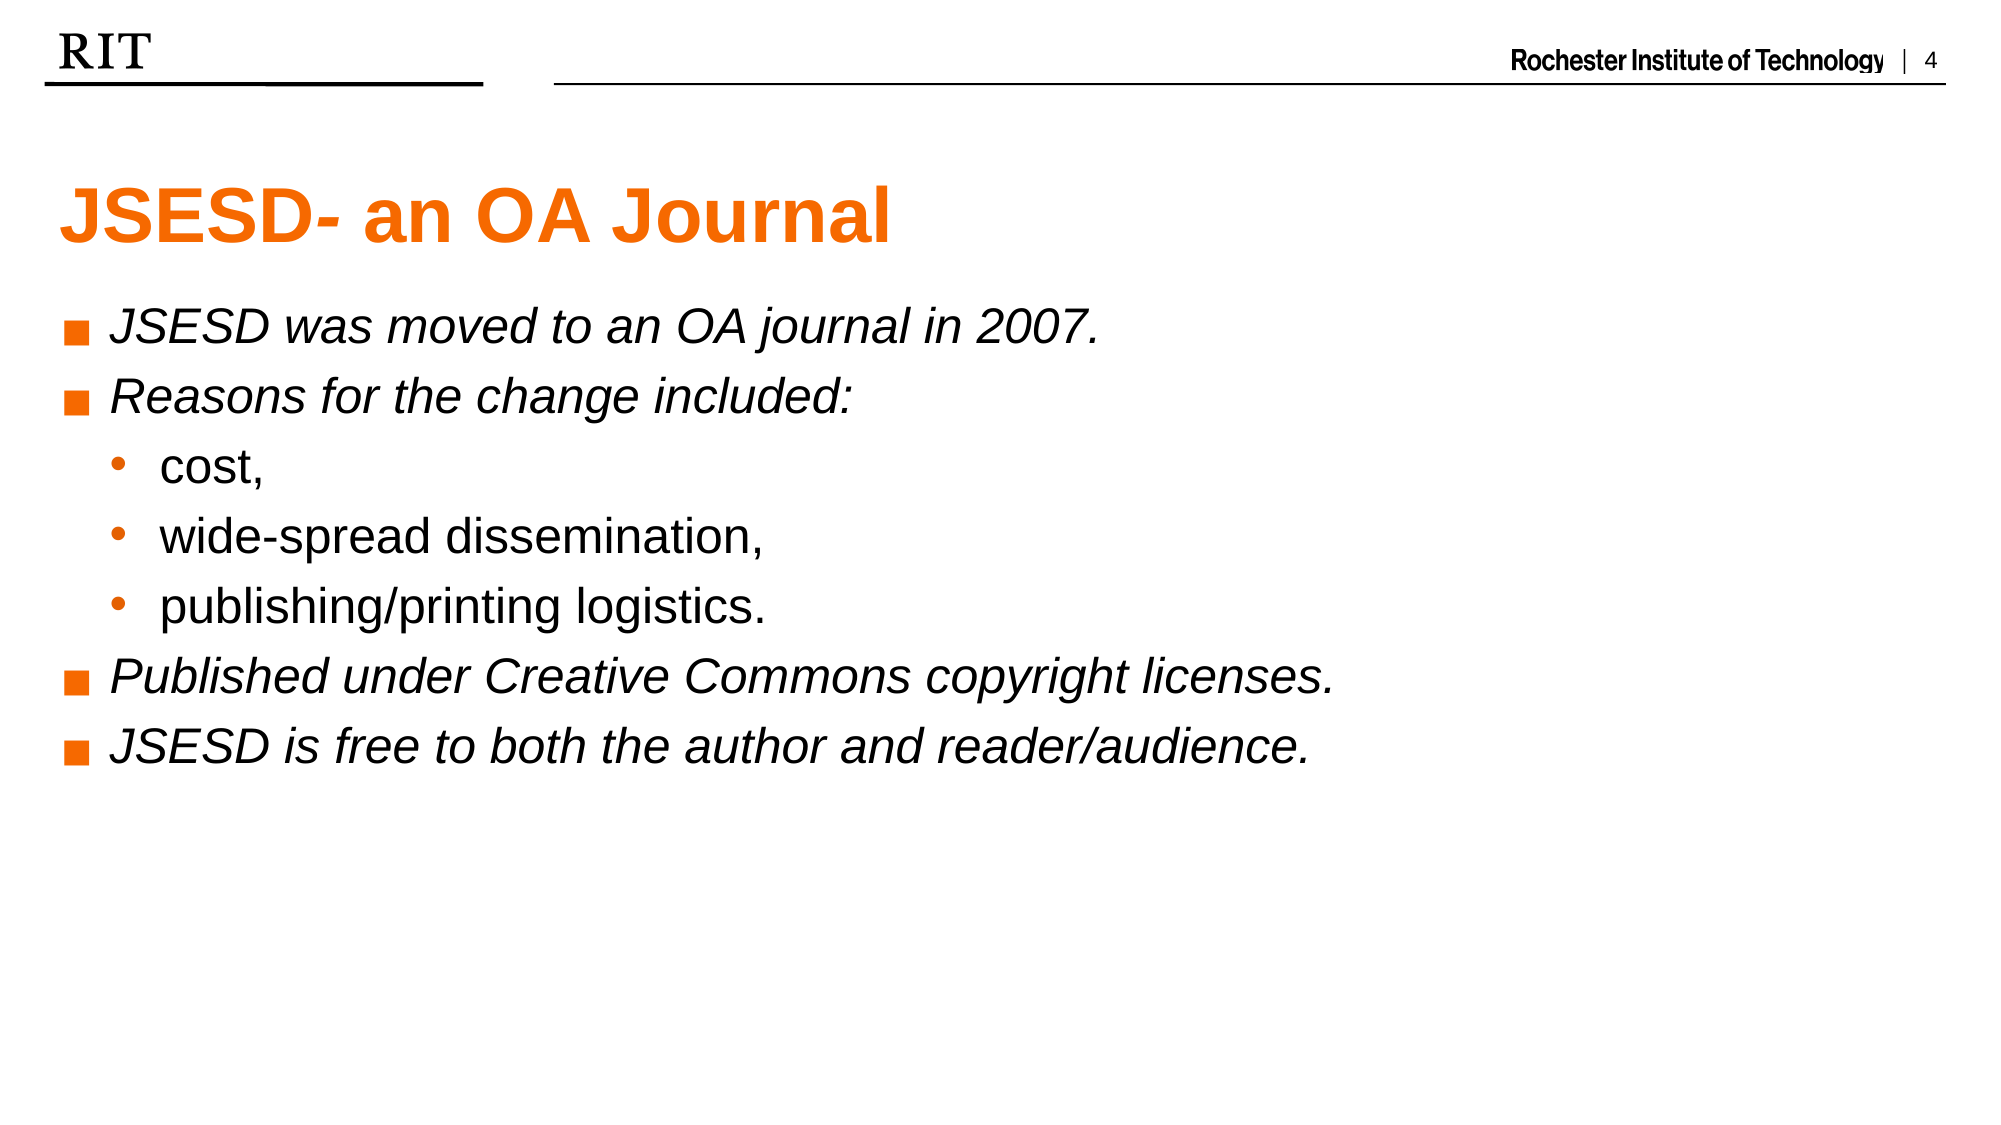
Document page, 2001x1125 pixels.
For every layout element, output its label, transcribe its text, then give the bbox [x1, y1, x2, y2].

list JSESD- an OA Journal [44, 157, 1946, 272]
picture [1512, 49, 1883, 73]
picture [58, 32, 151, 69]
list JSESD was moved to an OA journal in 2007. Reasons for the change included: cost, wide-spread dissemination, publishing/printing logistics. Published under Creative Commons copyright licenses. JSESD is free to both the author and reader/audience. [44, 286, 1946, 905]
